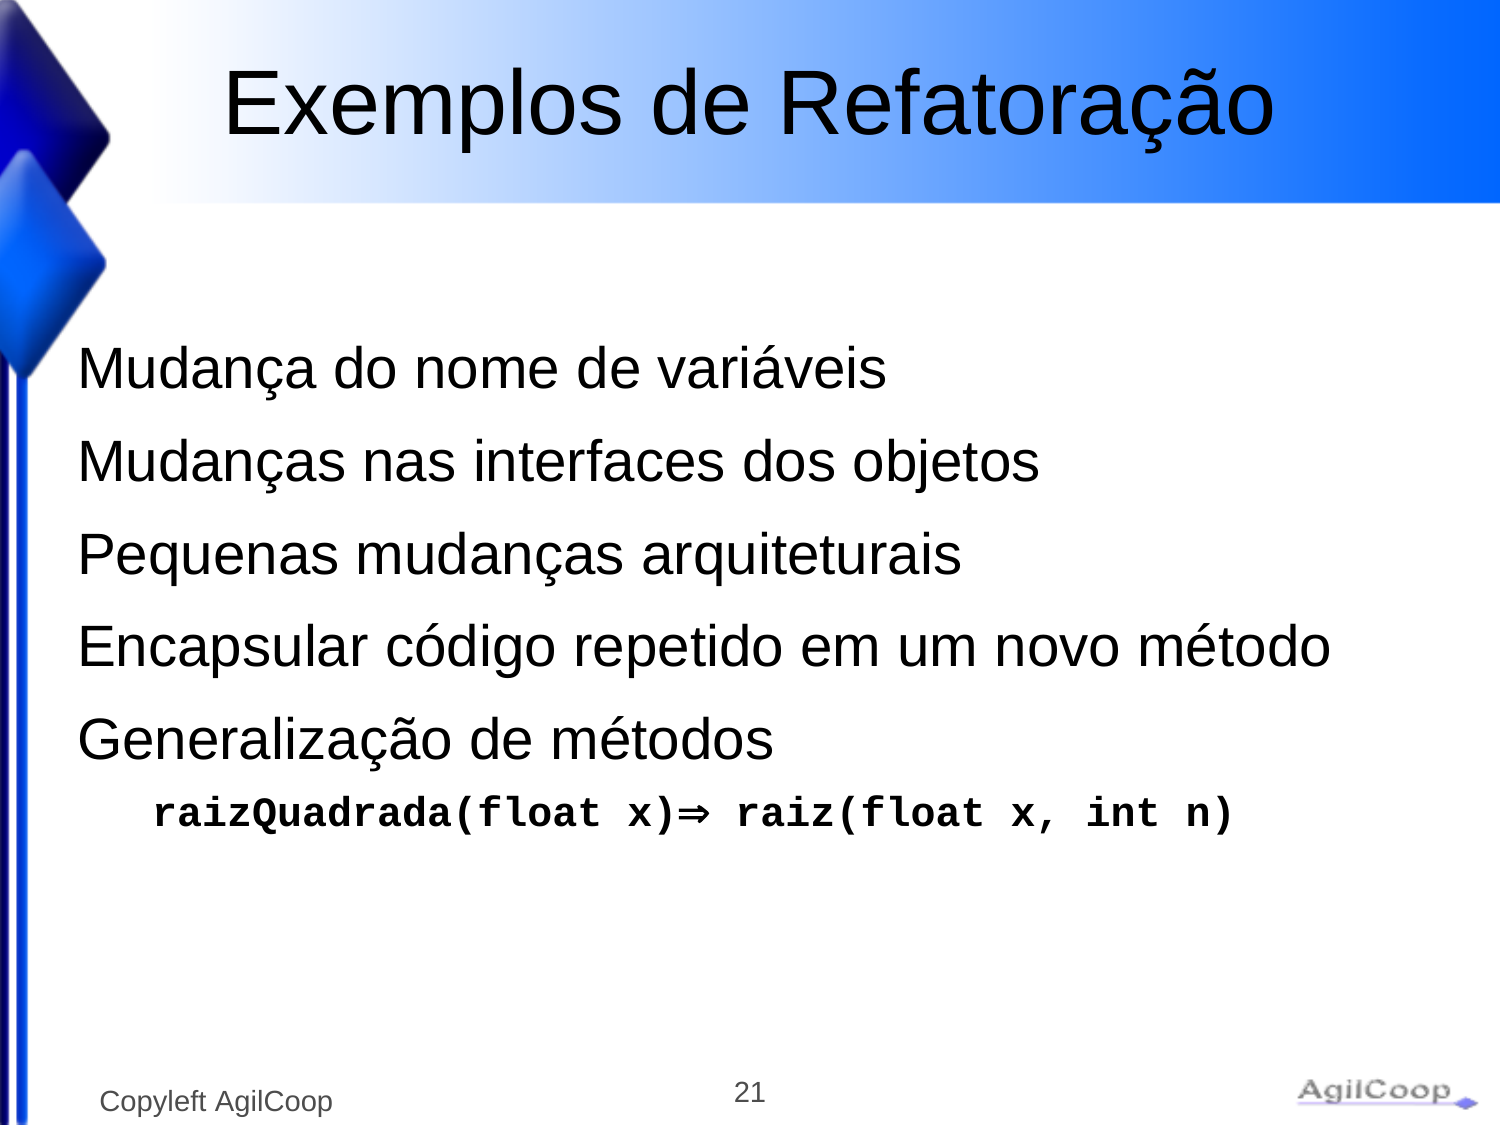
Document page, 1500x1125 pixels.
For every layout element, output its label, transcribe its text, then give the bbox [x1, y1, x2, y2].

list Mudança do nome de variáveis Mudanças nas interfaces dos objetos Pequenas mudanças arquiteturais Encapsular código repetido em um novo método Generalização de métodos raizQuadrada(float x) raiz(float x, int n) [62, 315, 1500, 1001]
picture [0, 0, 1500, 1125]
title Exemplos de Refatoração [75, 8, 1426, 197]
